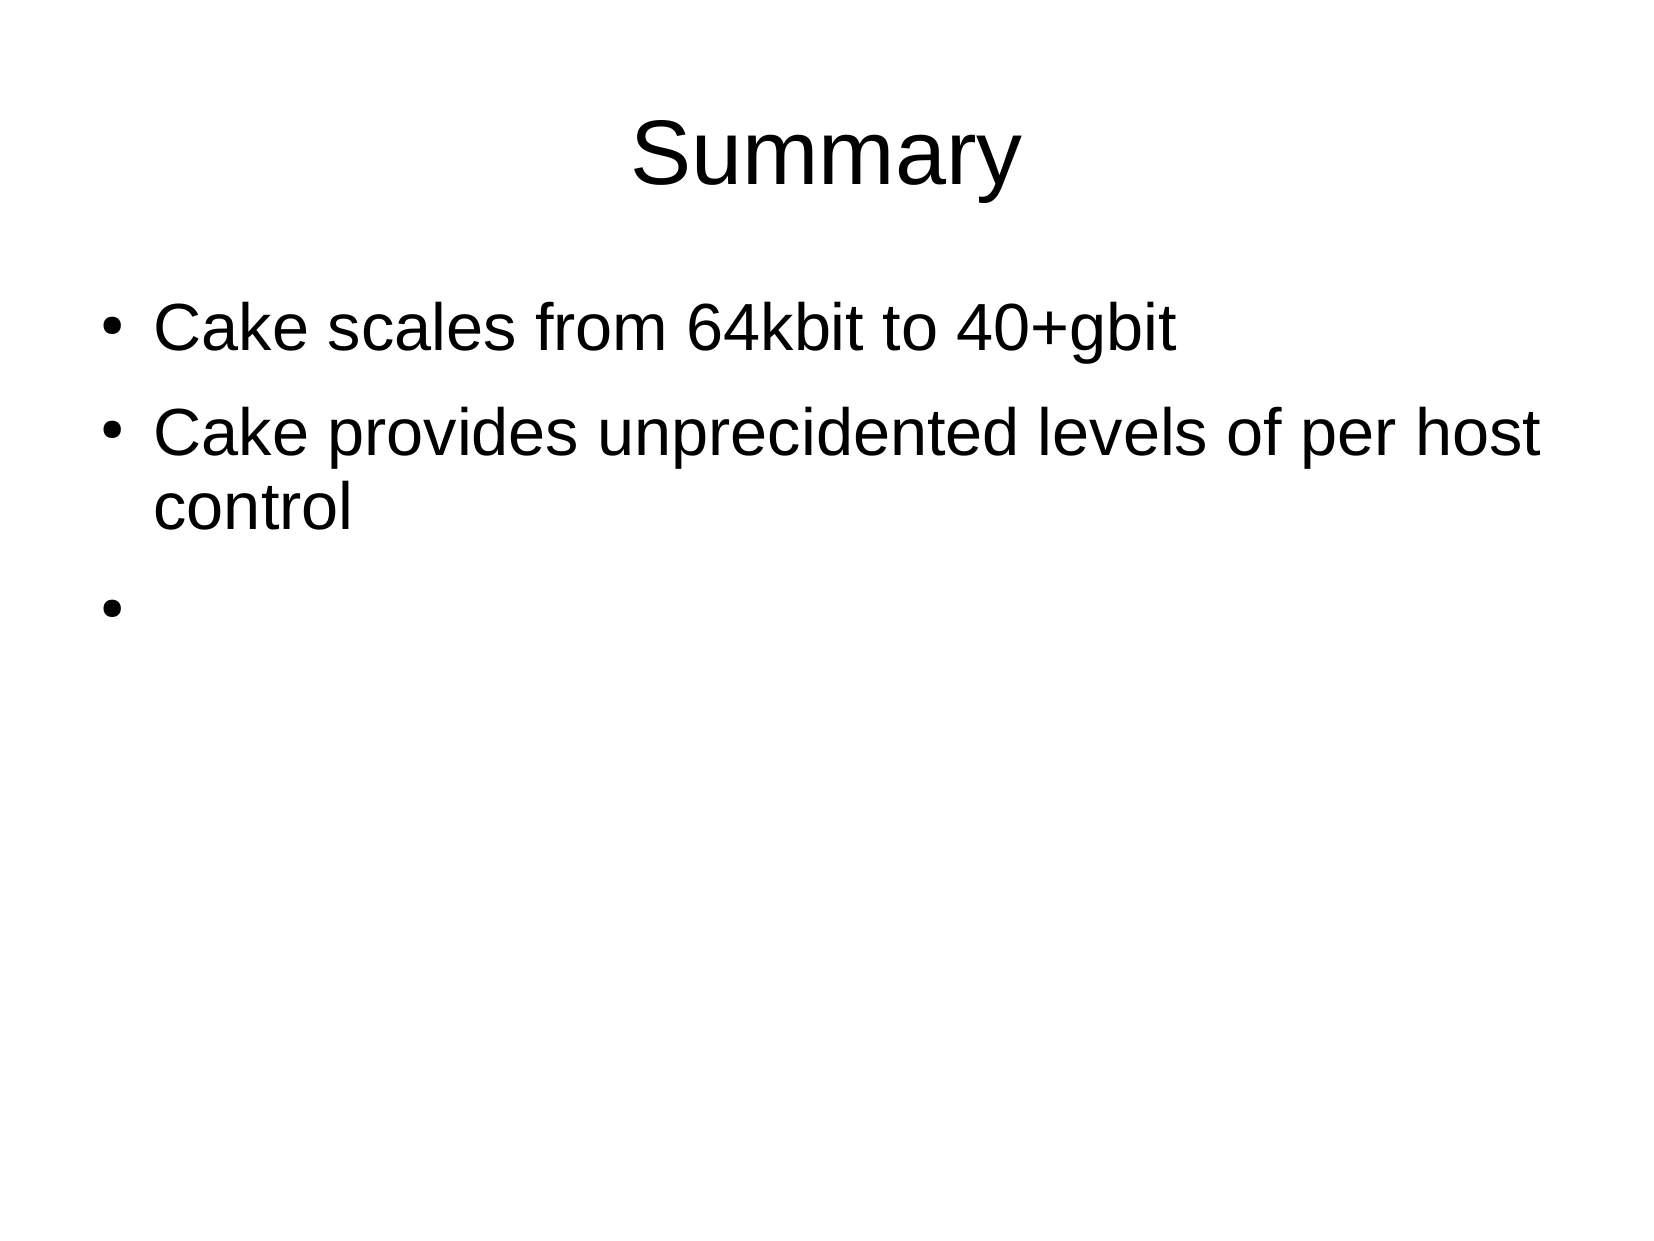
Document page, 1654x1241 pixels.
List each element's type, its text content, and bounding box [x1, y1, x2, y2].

list Cake scales from 64kbit to 40+gbit Cake provides unprecidented levels of per host control [82, 290, 1571, 1010]
title Summary [82, 49, 1571, 257]
